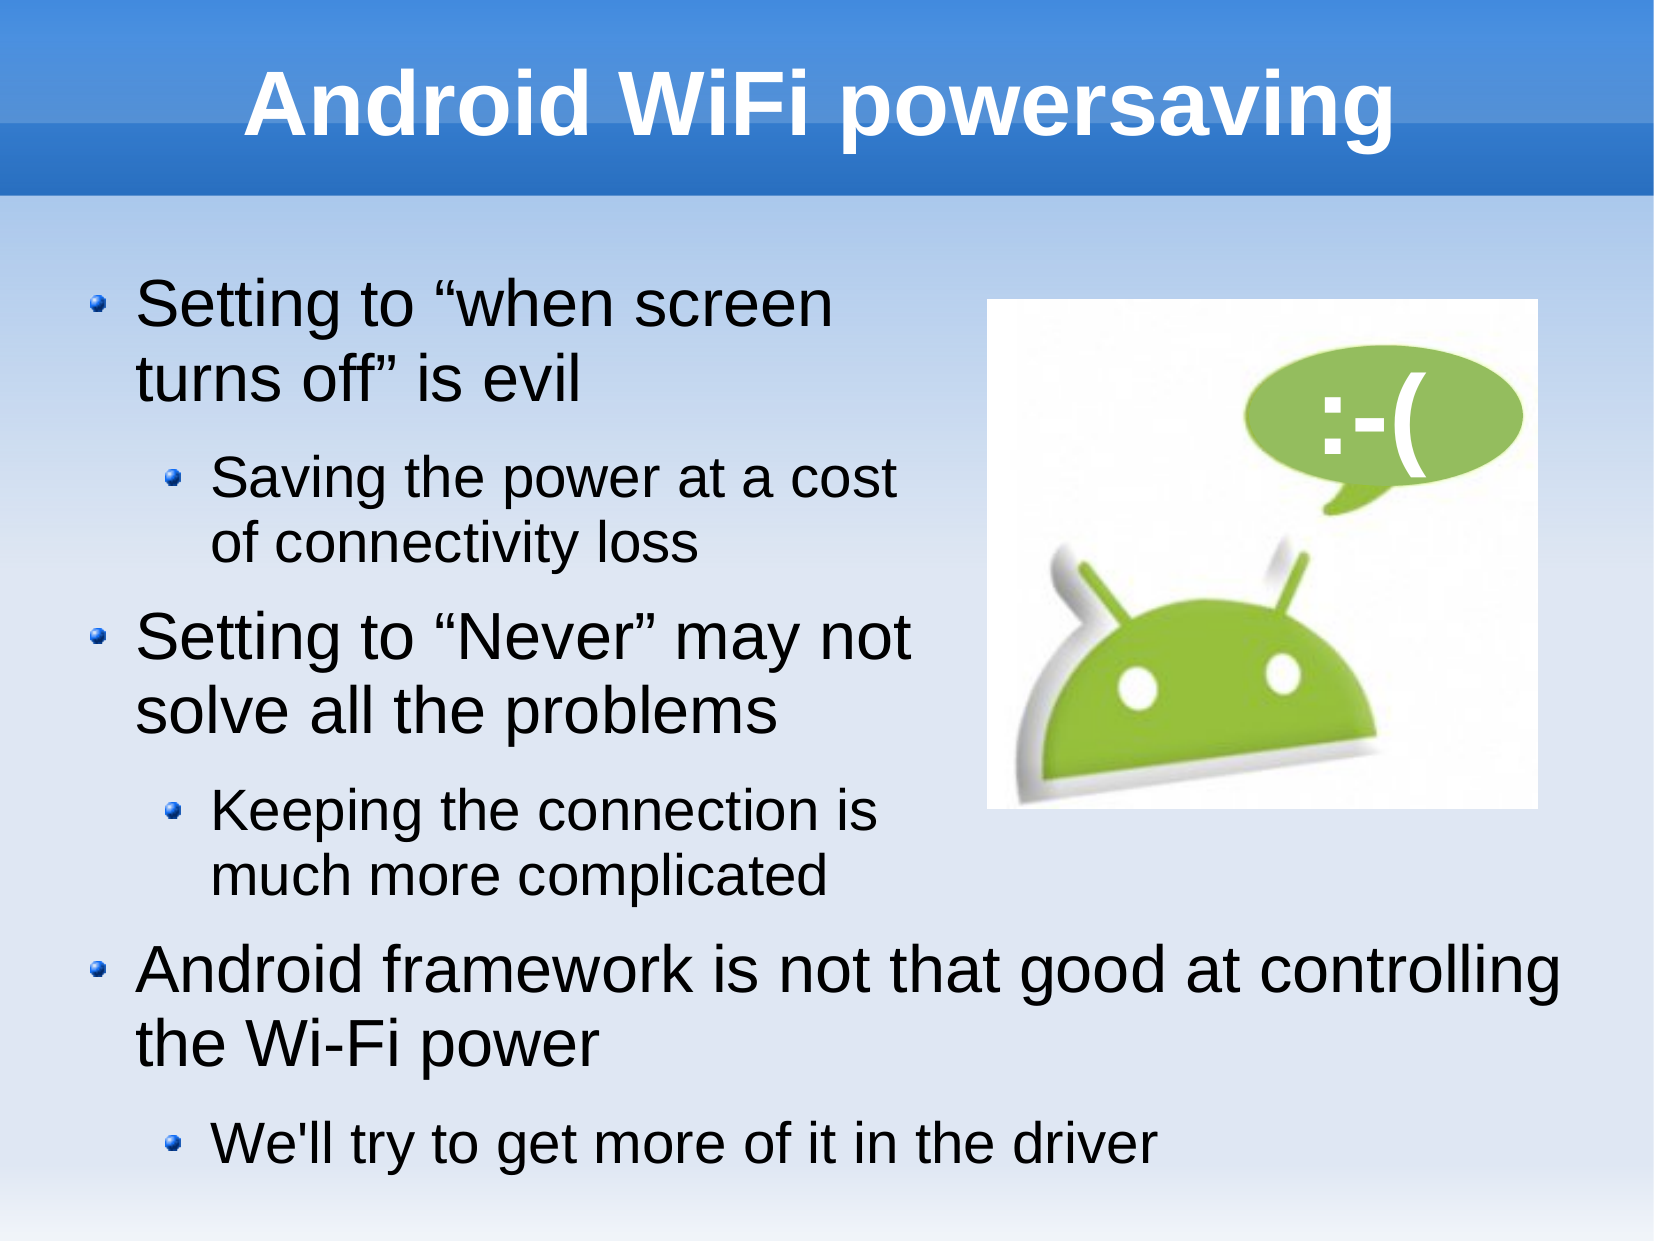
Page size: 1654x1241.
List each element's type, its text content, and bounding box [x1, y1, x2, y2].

text_box :-( [1249, 345, 1523, 486]
title Android WiFi powersaving [76, 0, 1565, 208]
picture [0, 0, 1654, 1241]
list Setting to “when screen turns off” is evil Saving the power at a cost of connectivity loss Setting to “Never” may not solve all the problems Keeping the connection is much more complicated Android framework is not that good at controlling the Wi-Fi power We'll try to get more of it in the driver [75, 266, 1576, 1198]
